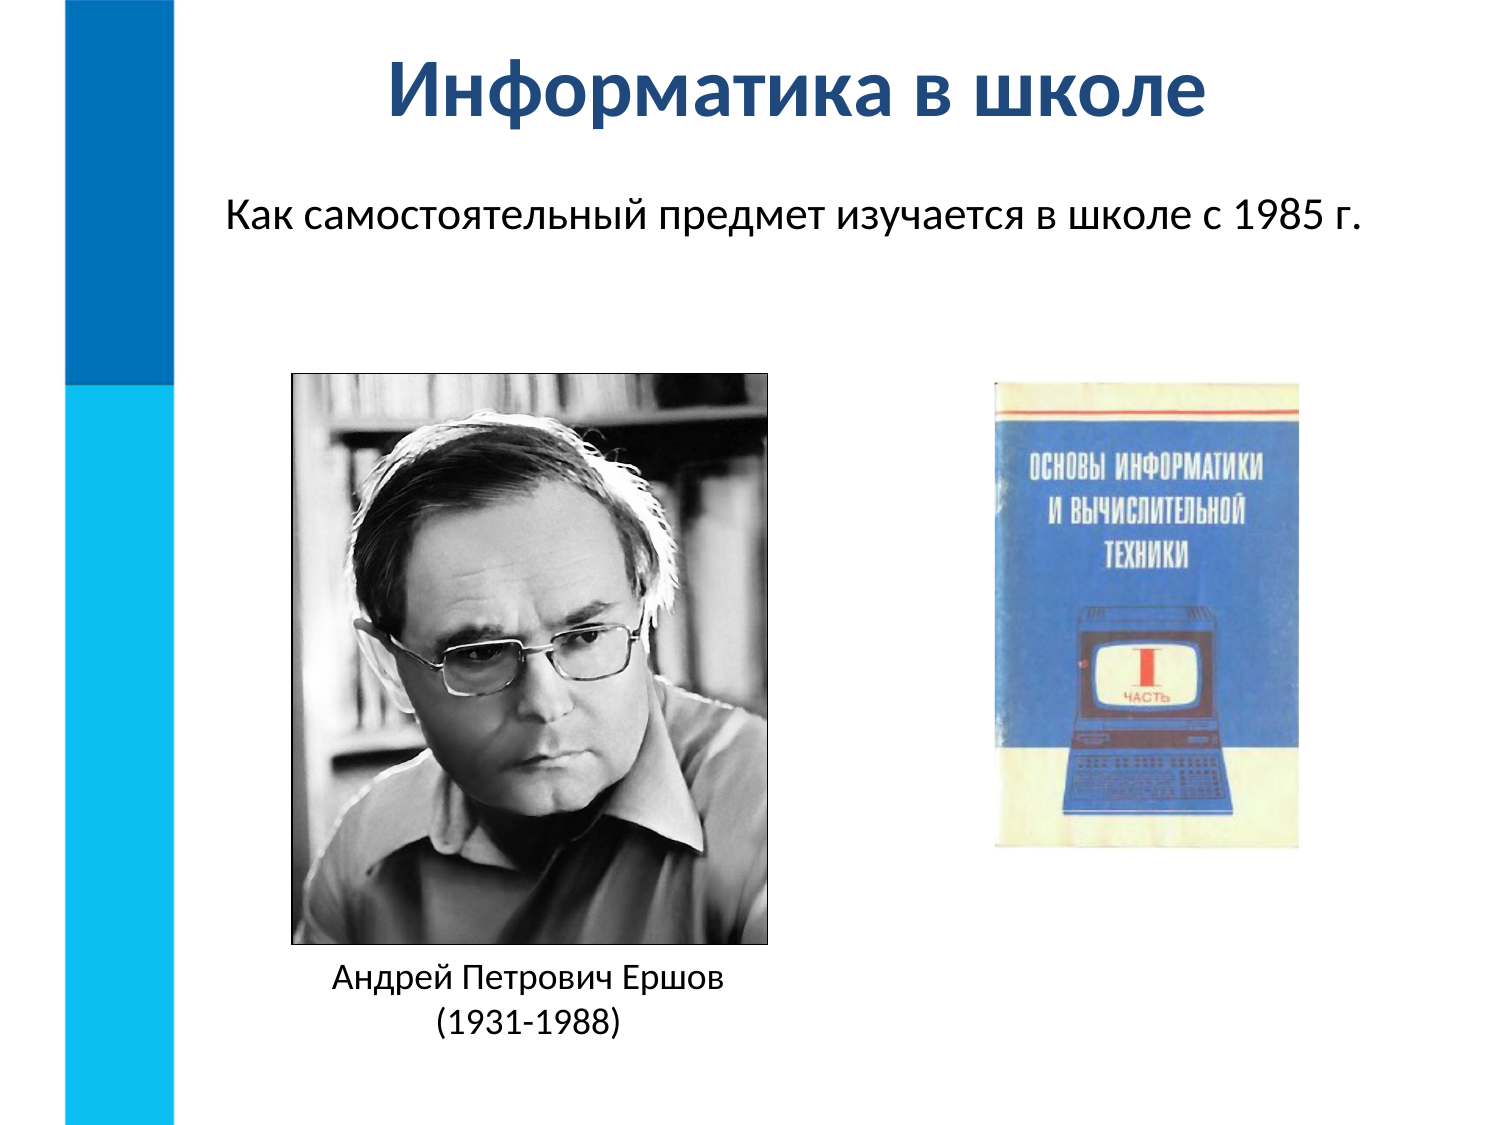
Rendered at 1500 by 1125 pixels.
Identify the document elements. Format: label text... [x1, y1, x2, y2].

text_box Андрей Петрович Ершов (1931-1988) [265, 944, 792, 1051]
text_box Информатика в школе [171, 30, 1426, 135]
text_box Как самостоятельный предмет изучается в школе с 1985 г. [210, 175, 1383, 247]
picture [0, 0, 1500, 1125]
